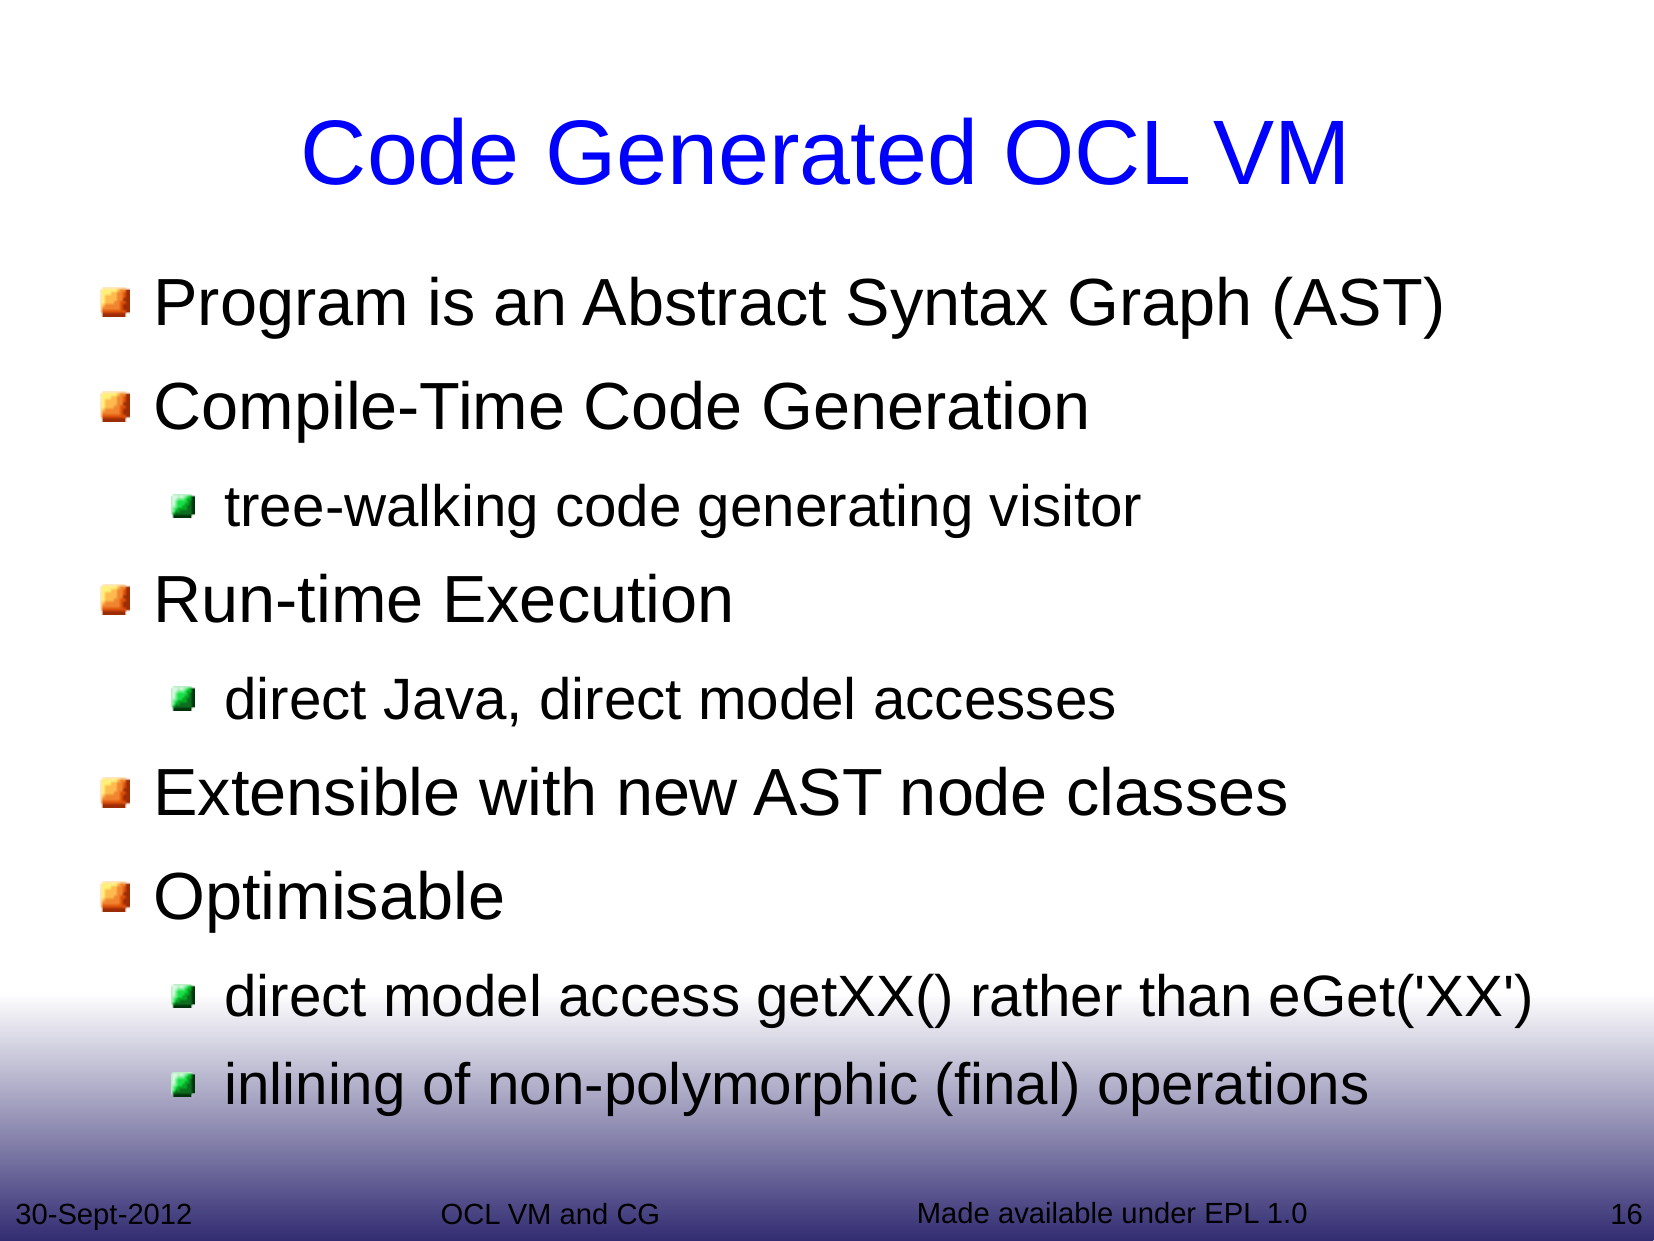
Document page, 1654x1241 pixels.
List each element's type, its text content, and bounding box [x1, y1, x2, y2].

title Code Generated OCL VM [82, 49, 1571, 257]
list Program is an Abstract Syntax Graph (AST) Compile-Time Code Generation tree-walking code generating visitor Run-time Execution direct Java, direct model accesses Extensible with new AST node classes Optimisable direct model access getXX() rather than eGet('XX') inlining of non-polymorphic (final) operations [82, 264, 1571, 1117]
